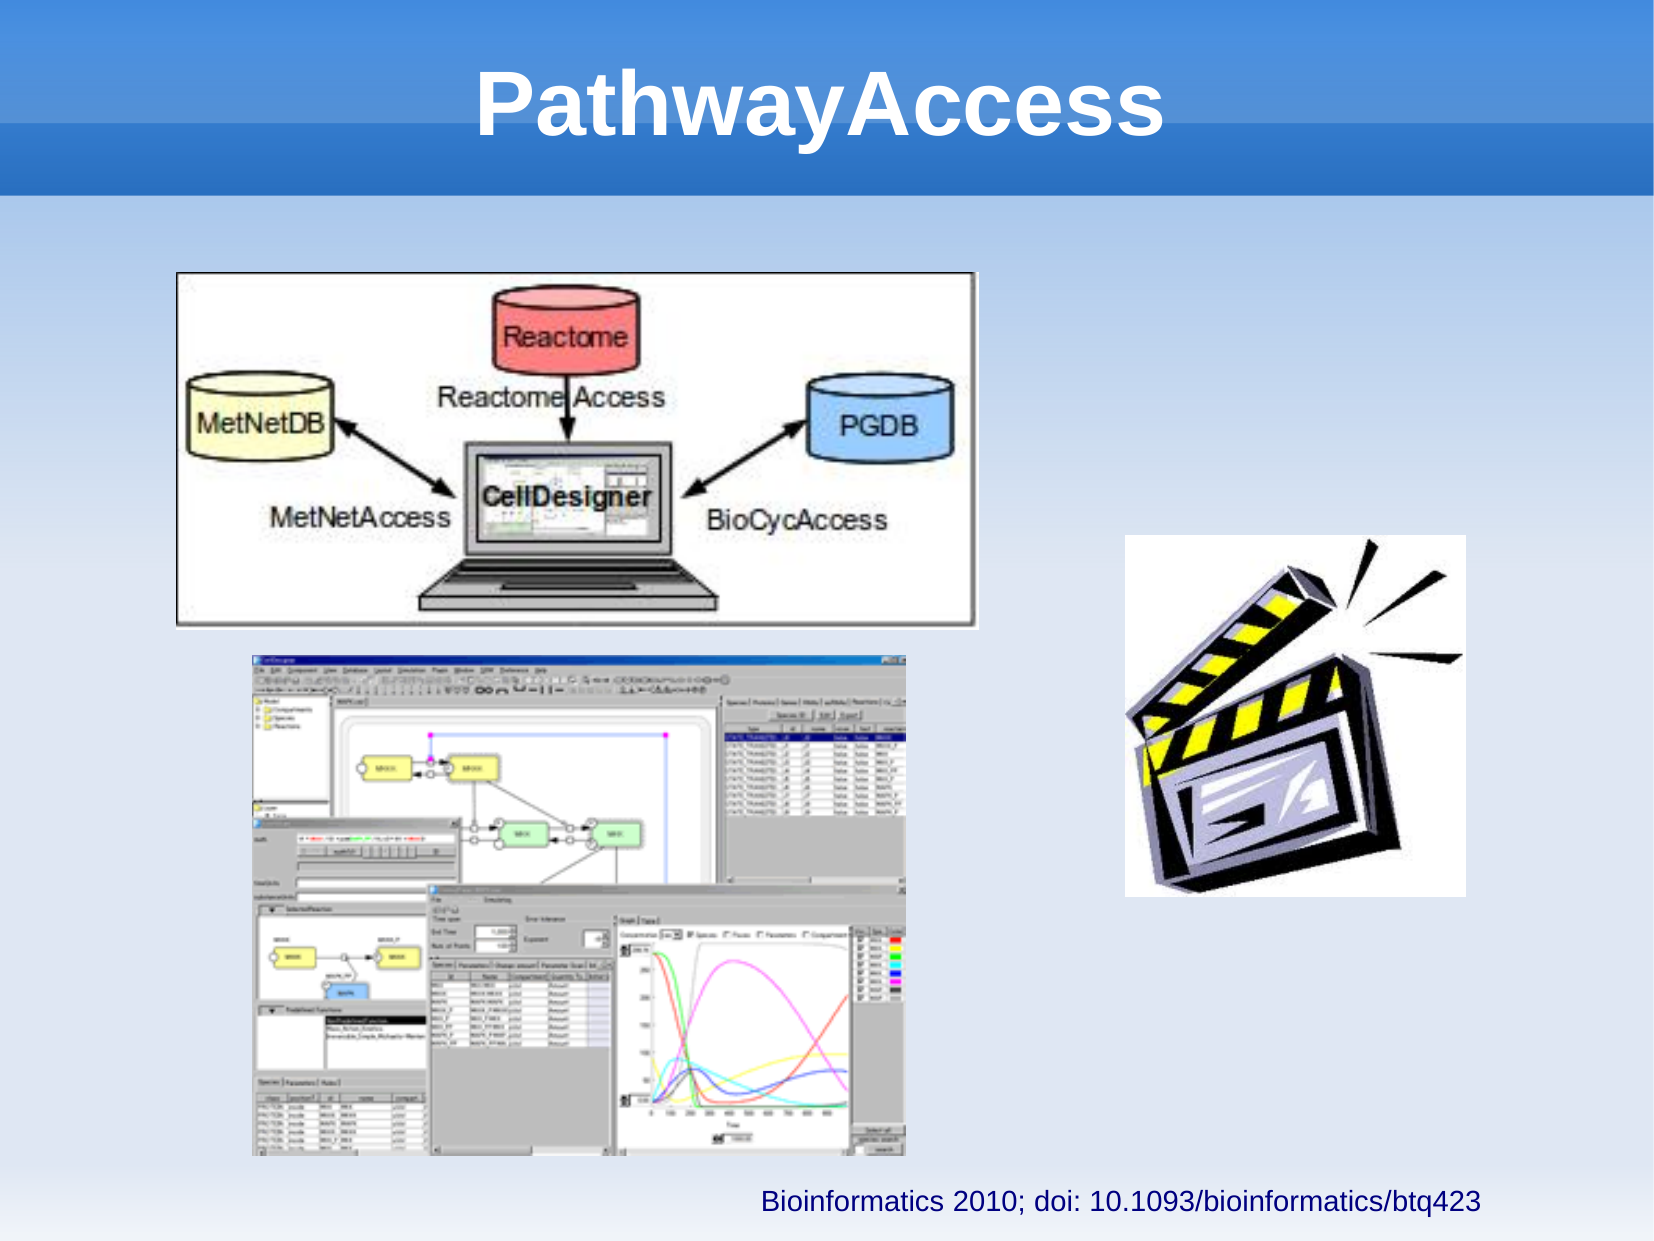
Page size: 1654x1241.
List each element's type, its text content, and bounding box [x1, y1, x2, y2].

text_box Bioinformatics 2010; doi: 10.1093/bioinformatics/btq423 [745, 1177, 1532, 1225]
title PathwayAccess [76, 7, 1565, 200]
picture [0, 0, 1654, 1241]
